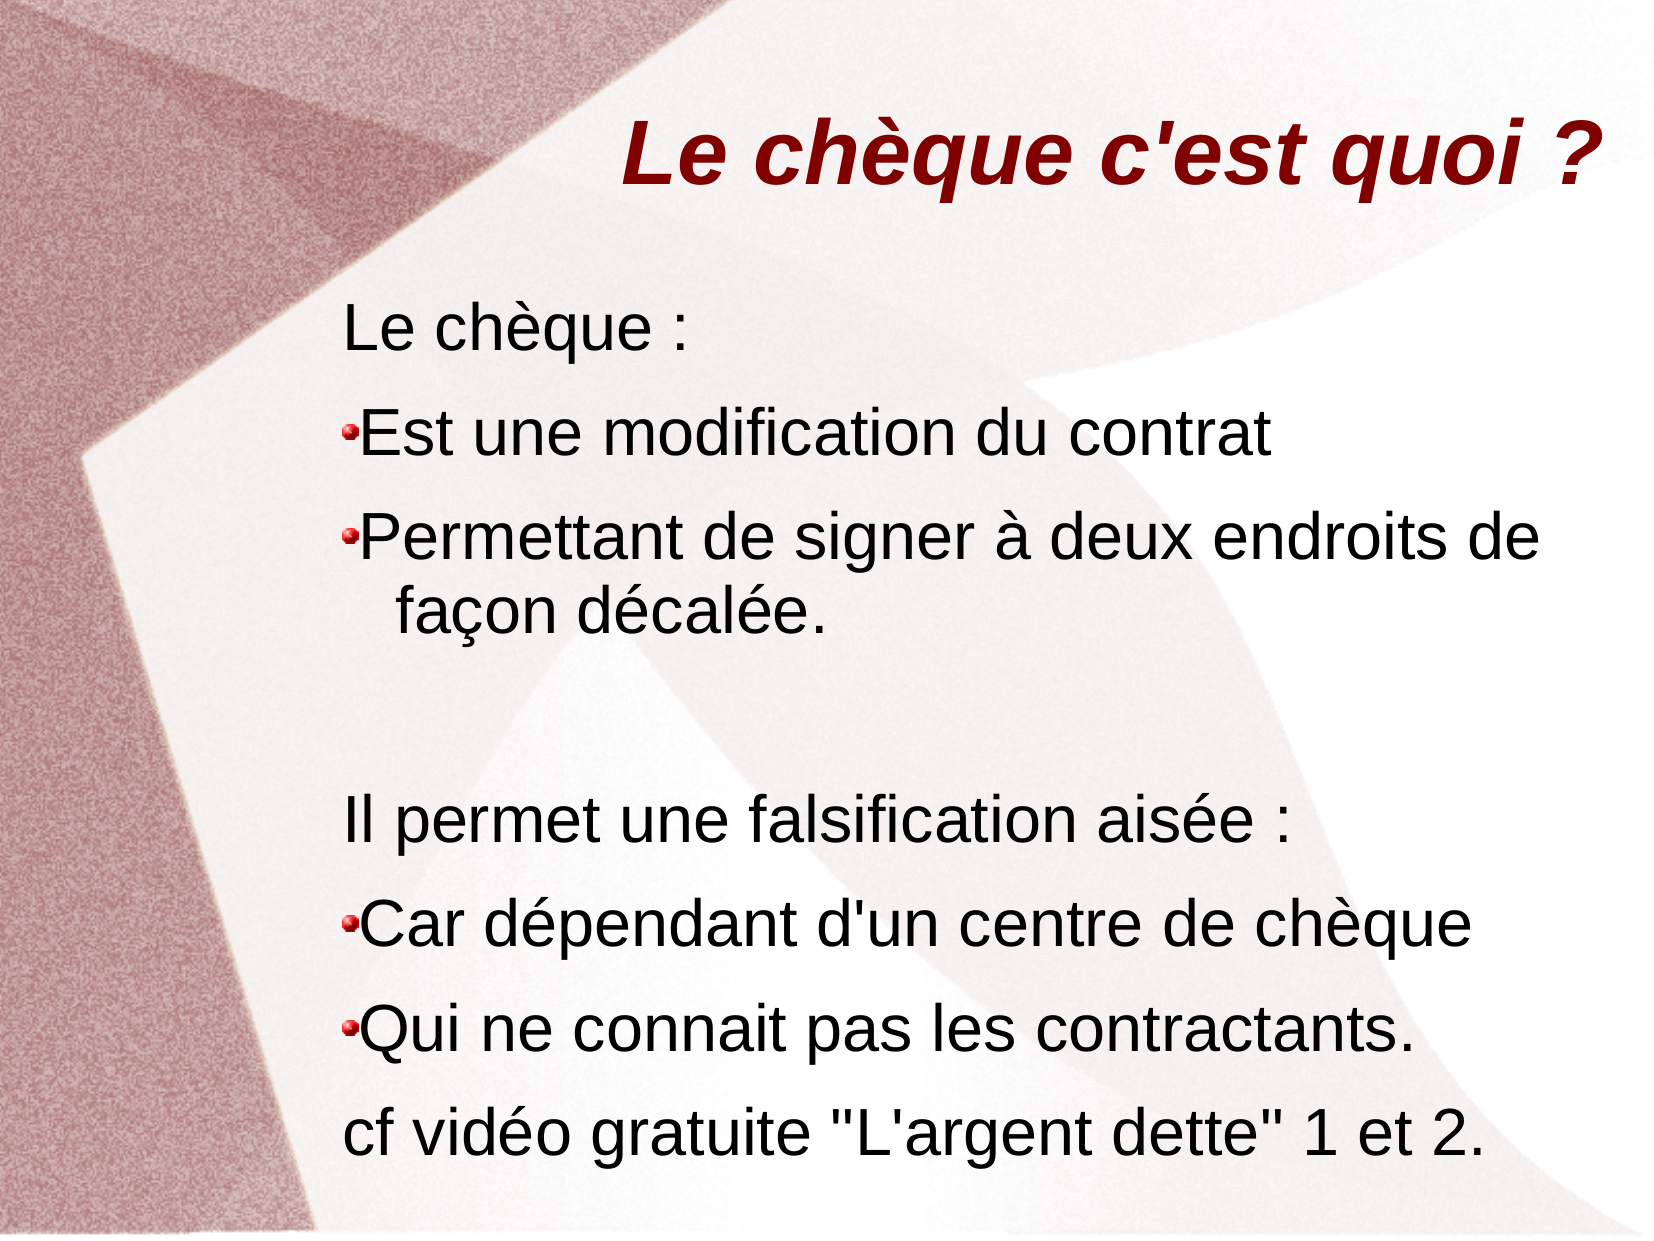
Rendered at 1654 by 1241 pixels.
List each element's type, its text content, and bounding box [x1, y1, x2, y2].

title Le chèque c'est quoi ? [596, 56, 1607, 250]
picture [0, 0, 1654, 1241]
list Le chèque : Est une modification du contrat Permettant de signer à deux endroits de façon décalée. Il permet une falsification aisée : Car dépendant d'un centre de chèque Qui ne connait pas les contractants. cf vidéo gratuite "L'argent dette" 1 et 2. [324, 290, 1601, 1200]
